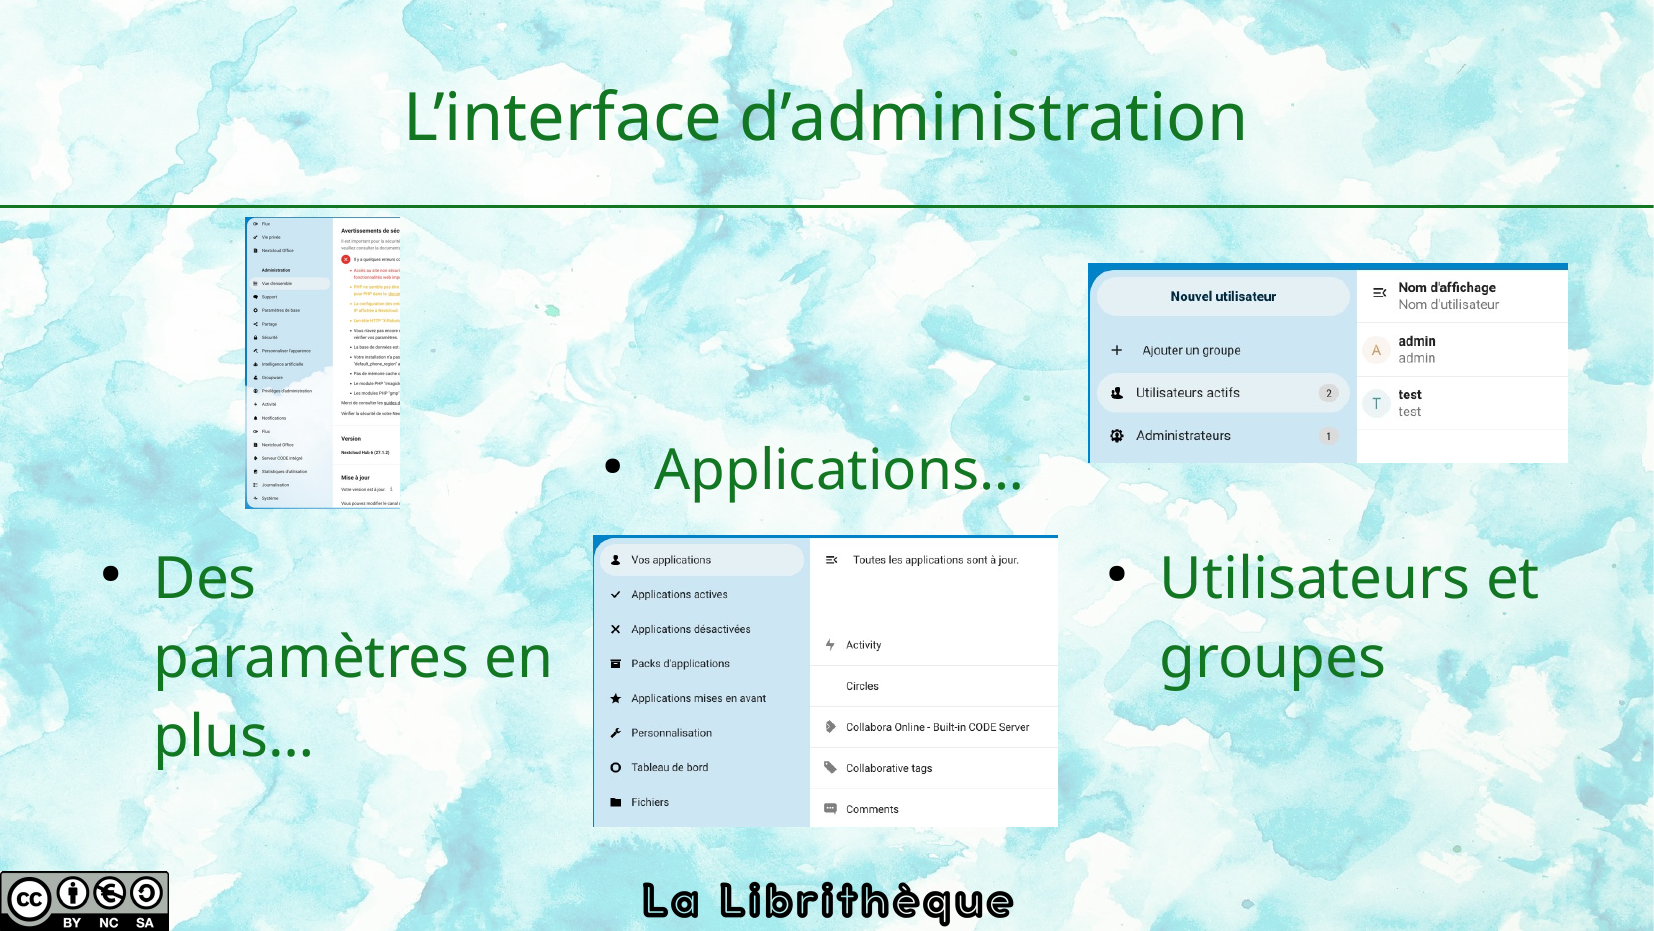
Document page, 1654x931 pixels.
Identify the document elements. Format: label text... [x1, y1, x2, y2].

list Utilisateurs et groupes [1088, 535, 1569, 827]
title L’interface d’administration [82, 37, 1571, 193]
picture [1088, 258, 1568, 468]
list Applications… [585, 217, 1065, 509]
picture [0, 871, 169, 931]
list Des paramètres en plus… [82, 535, 562, 827]
picture [593, 535, 1058, 931]
picture [176, 217, 468, 509]
